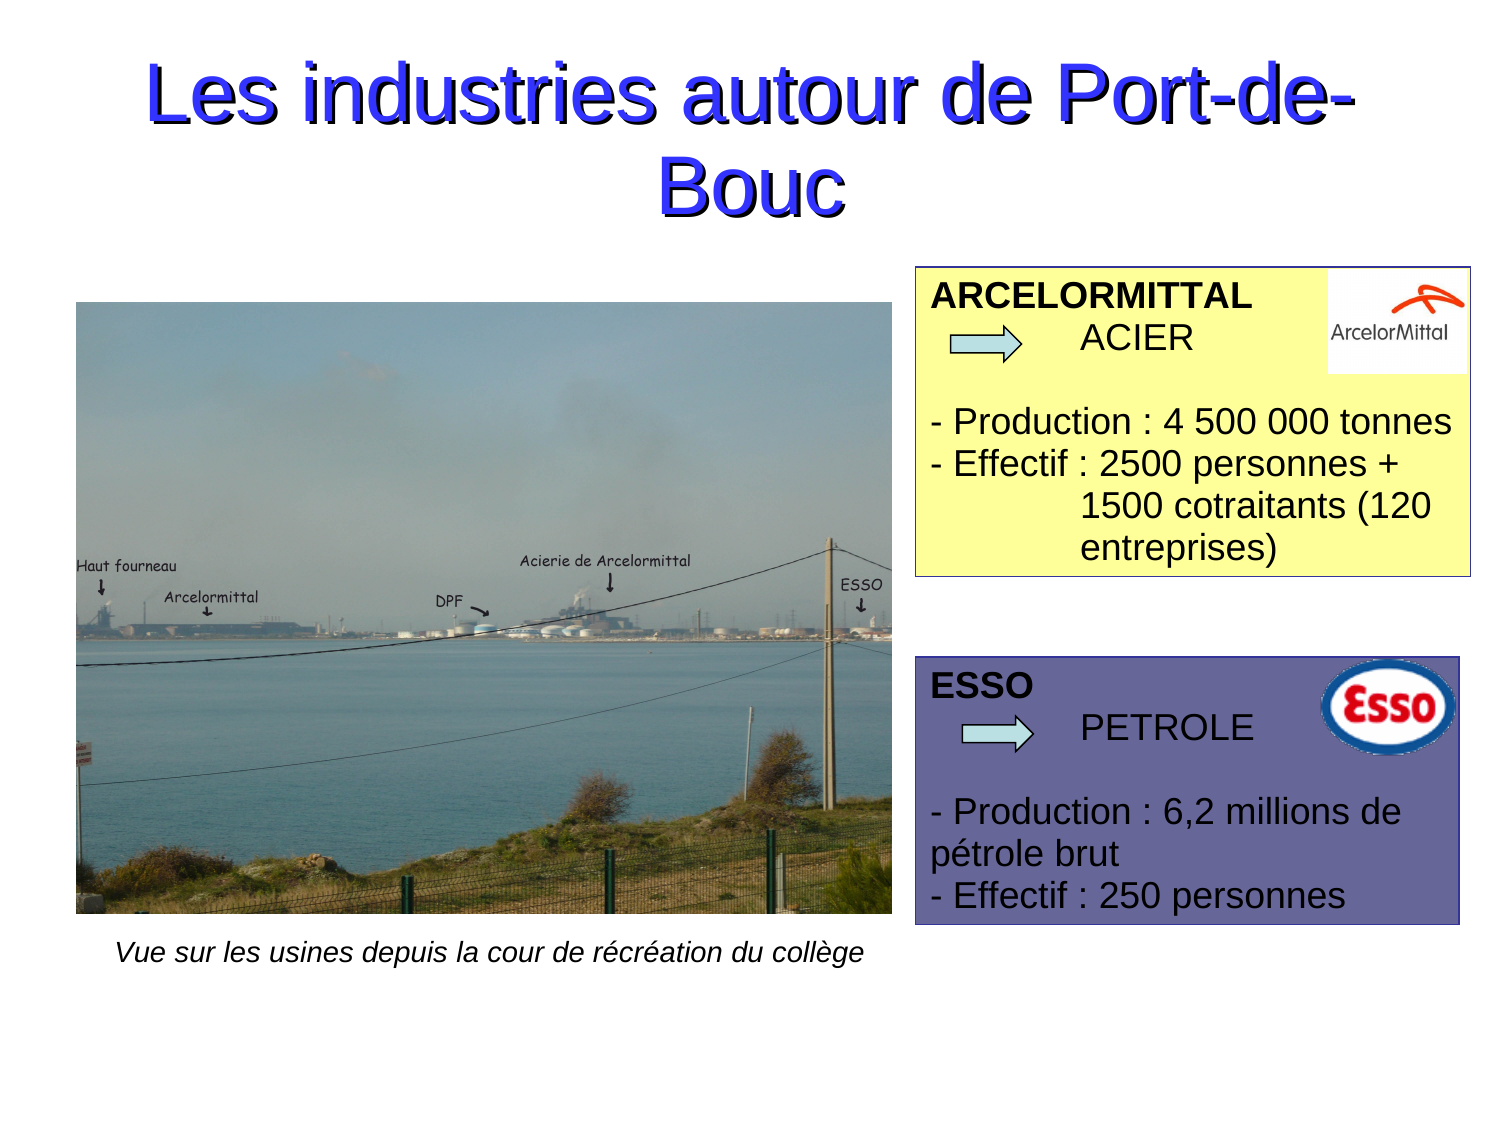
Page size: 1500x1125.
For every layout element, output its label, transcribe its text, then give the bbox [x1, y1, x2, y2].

picture [1315, 656, 1459, 758]
title Les industries autour de Port-de-Bouc [75, 31, 1426, 247]
picture [76, 302, 892, 914]
text_box Vue sur les usines depuis la cour de récréation du collège [76, 928, 904, 977]
text_box ARCELORMITTAL ACIER - Production : 4 500 000 tonnes - Effectif : 2500 personnes + 1500 cotraitants (120 entreprises) [915, 267, 1471, 577]
text_box [950, 326, 1022, 362]
picture [1328, 269, 1467, 374]
text_box [962, 716, 1034, 752]
text_box ESSO PETROLE - Production : 6,2 millions de pétrole brut - Effectif : 250 personnes [915, 656, 1459, 925]
